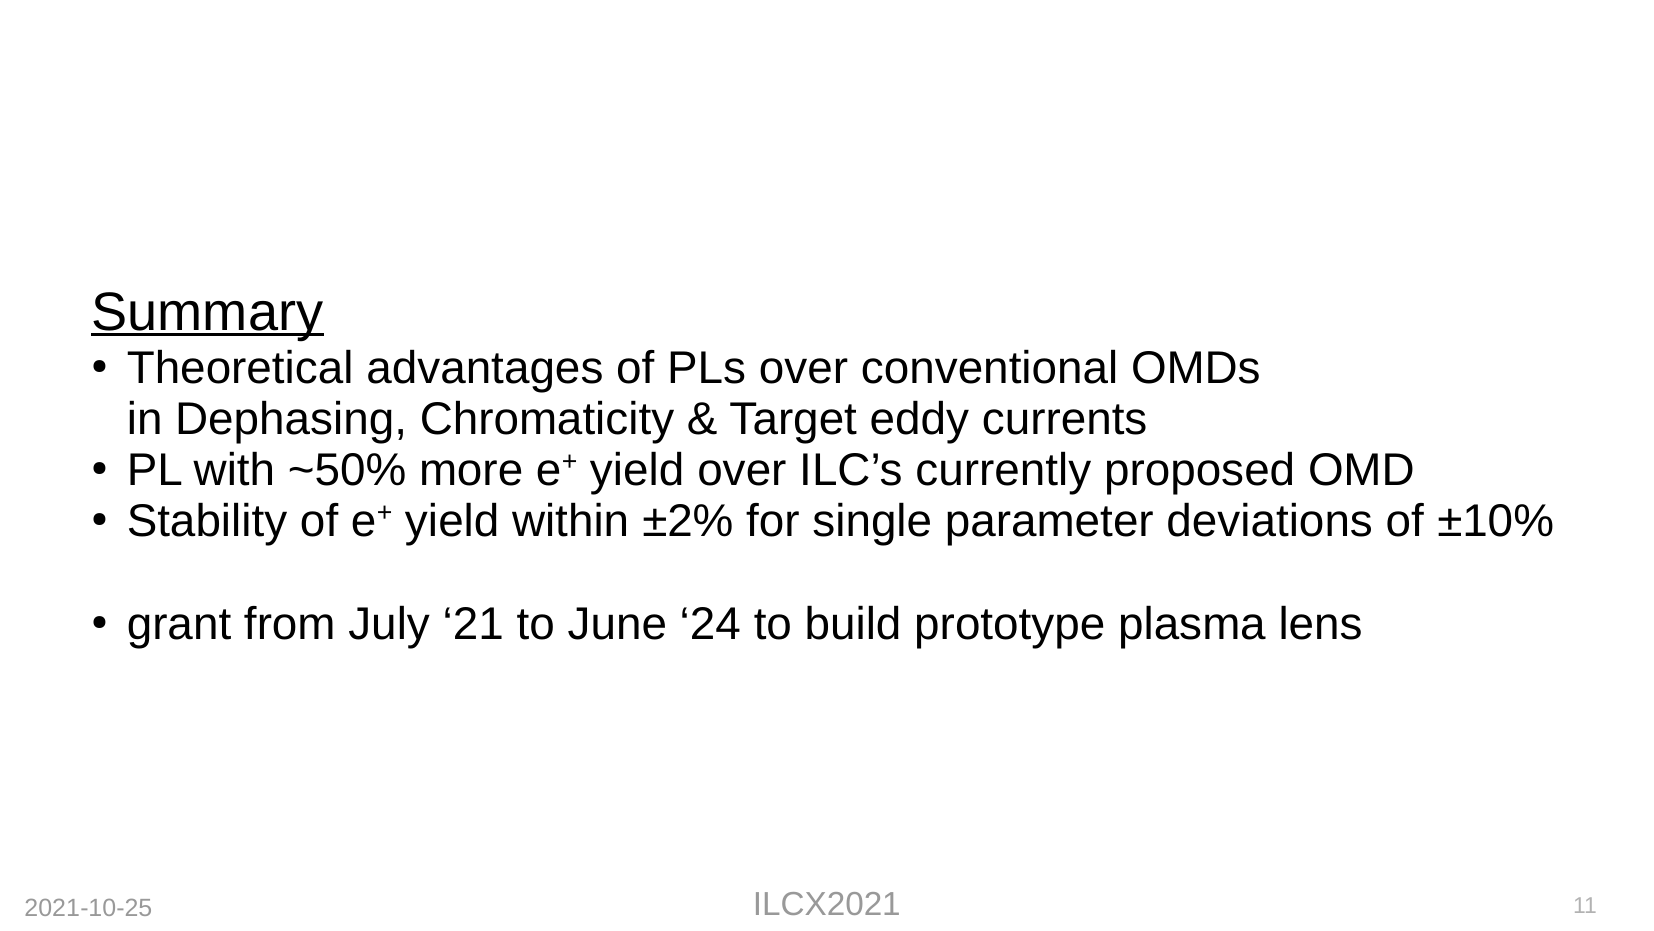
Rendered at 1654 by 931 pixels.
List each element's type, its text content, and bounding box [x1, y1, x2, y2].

text_box Summary Theoretical advantages of PLs over conventional OMDs in Dephasing, Chromaticity & Target eddy currents PL with ~50% more e+ yield over ILC’s currently proposed OMD Stability of e+ yield within ±2% for single parameter deviations of ±10% grant from July ‘21 to June ‘24 to build prototype plasma lens [76, 273, 1577, 657]
text_box <number> [1558, 885, 1654, 927]
text_box ILCX2021 [737, 878, 917, 931]
text_box 2021-10-25 [0, 885, 178, 929]
